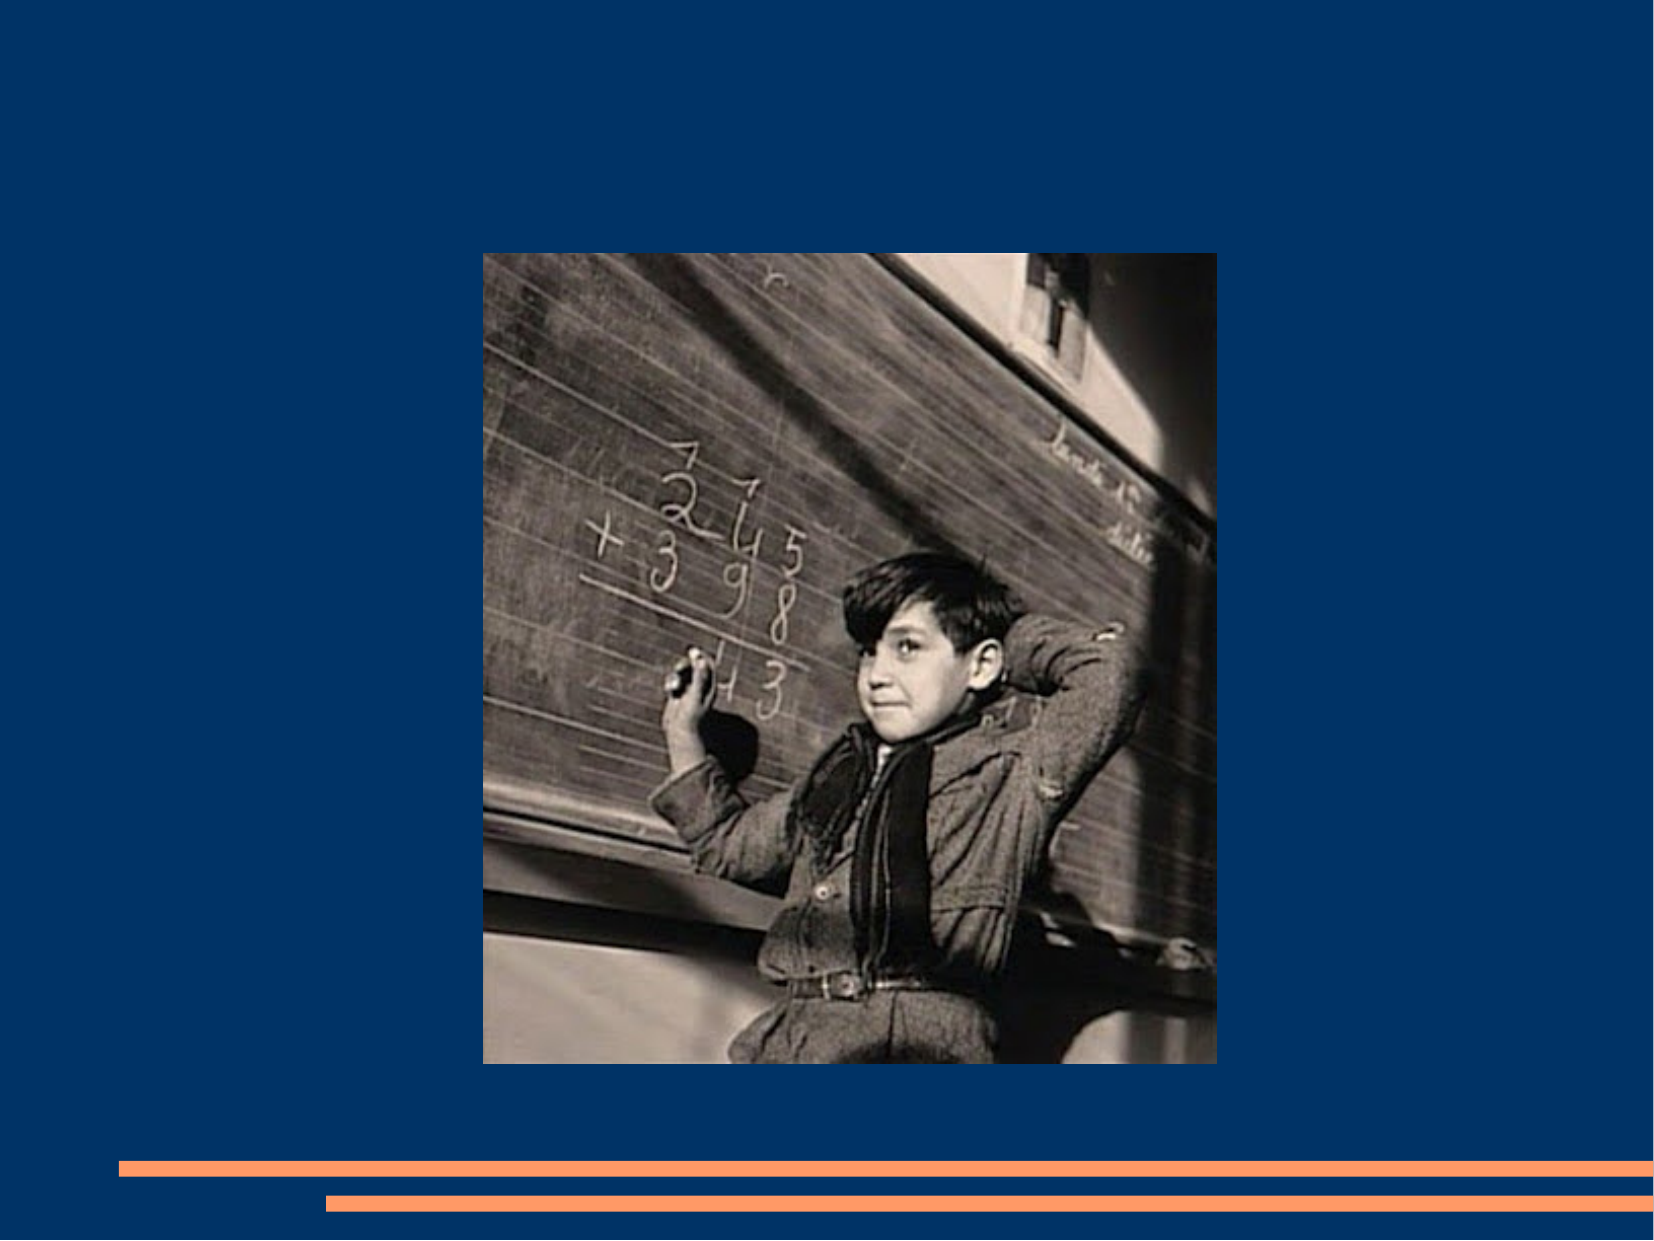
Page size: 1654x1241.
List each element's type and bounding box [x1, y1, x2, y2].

picture [483, 253, 1217, 1064]
